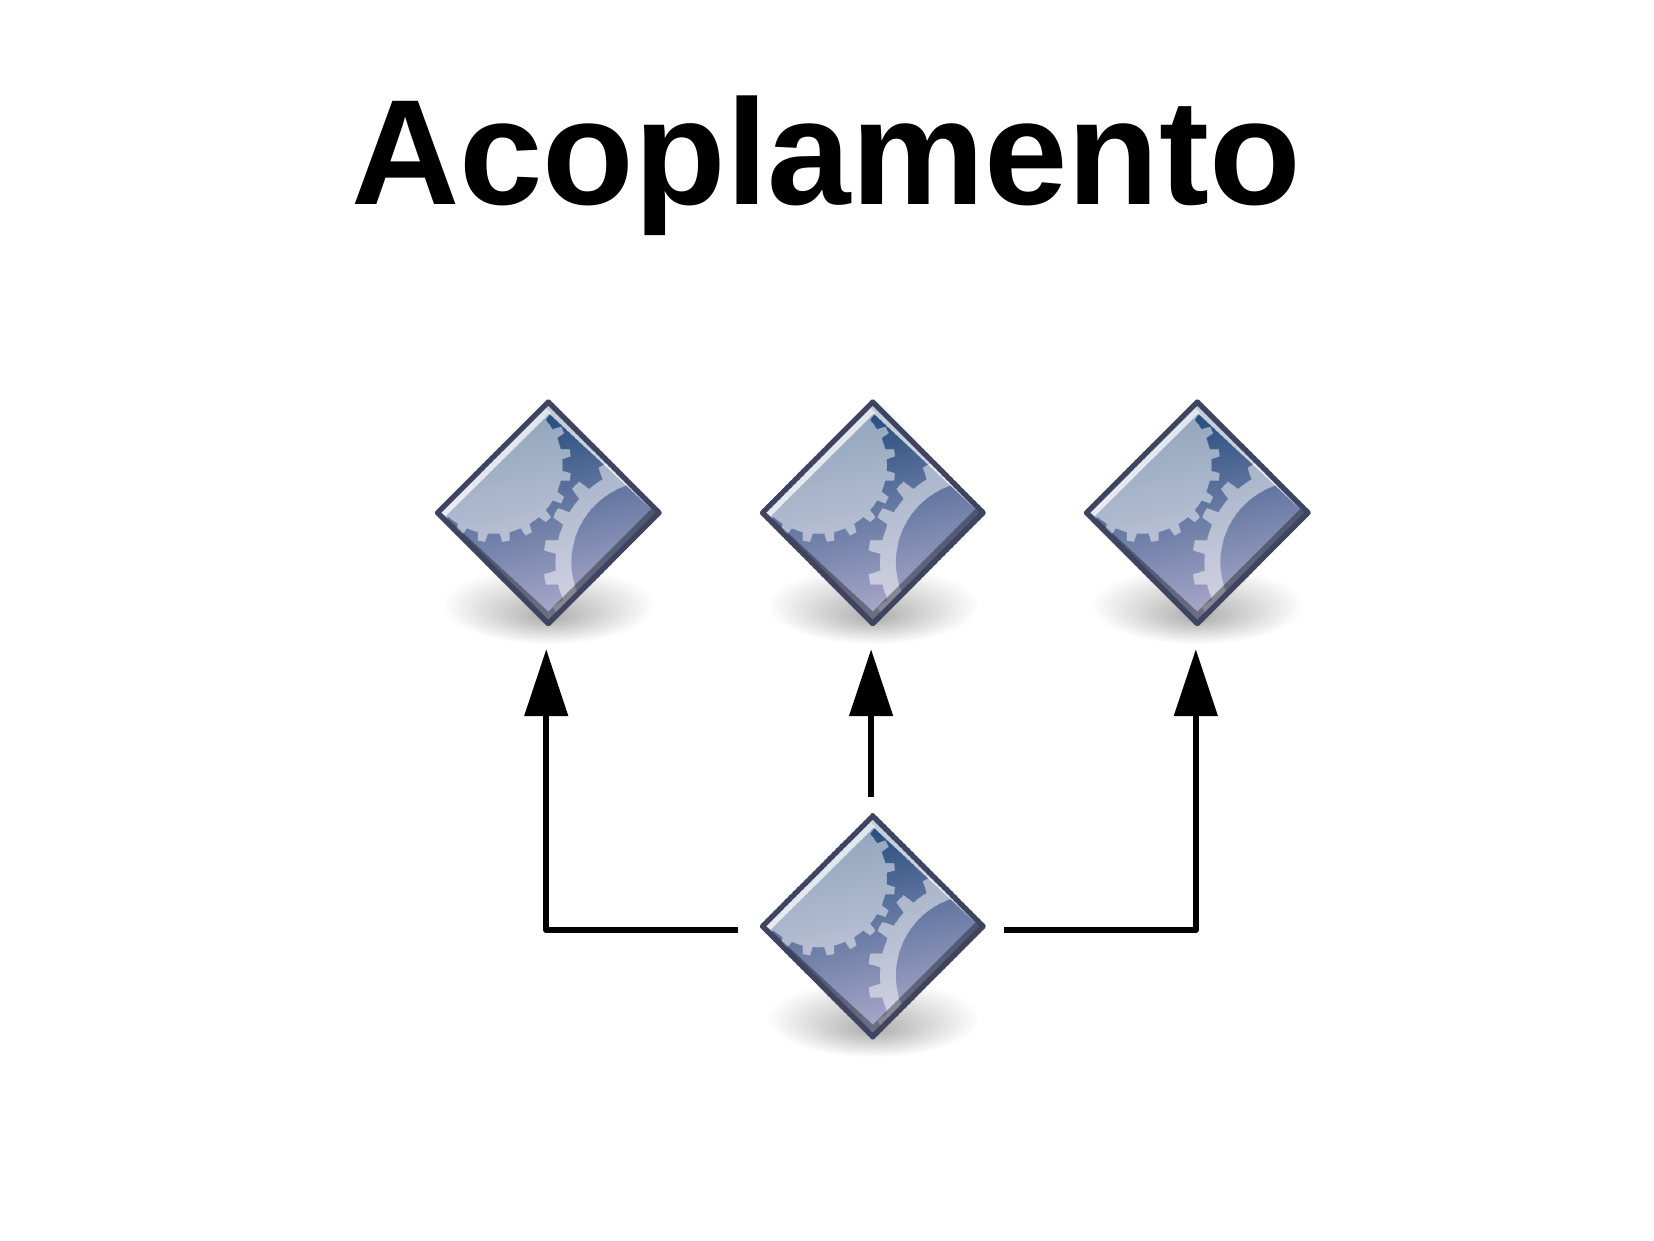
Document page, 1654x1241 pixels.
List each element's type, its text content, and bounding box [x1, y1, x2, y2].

title Acoplamento [82, 49, 1571, 257]
picture [738, 383, 1004, 650]
picture [738, 797, 1004, 1063]
picture [1062, 383, 1329, 650]
picture [413, 383, 680, 650]
